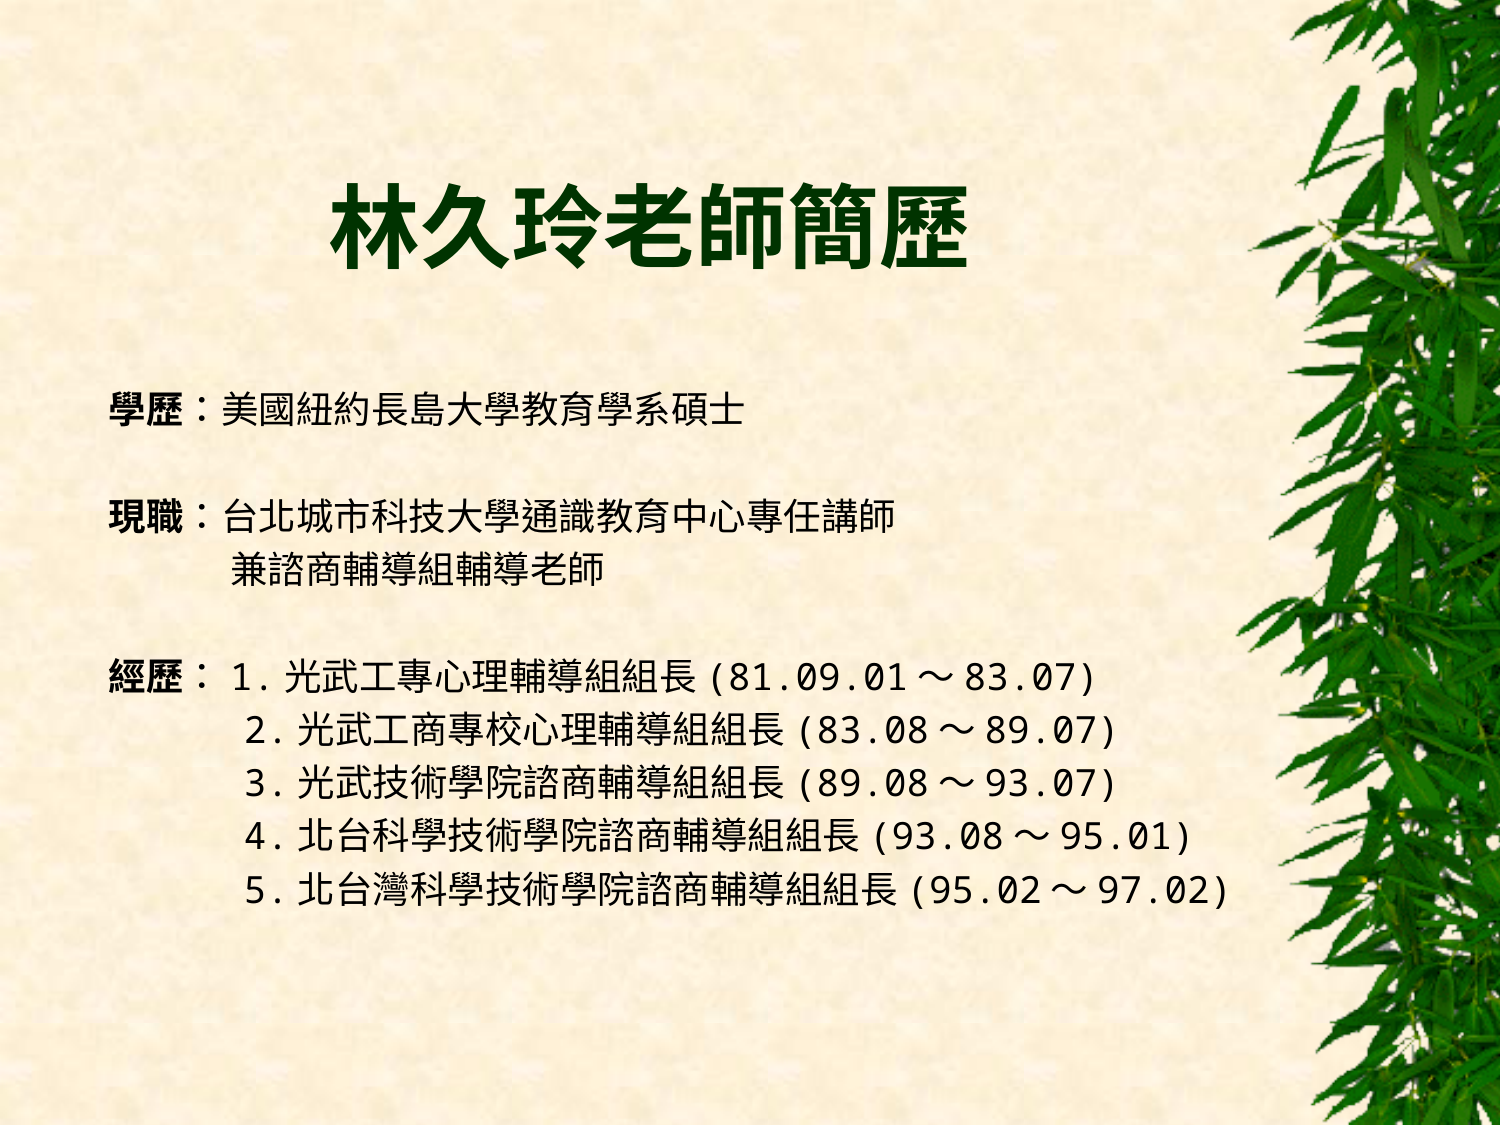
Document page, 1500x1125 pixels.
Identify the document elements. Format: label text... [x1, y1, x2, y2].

list 學歷：美國紐約長島大學教育學系碩士 現職：台北城市科技大學通識教育中心專任講師 兼諮商輔導組輔導老師 經歷：1.光武工專心理輔導組組長(81.09.01〜83.07) 2.光武工商專校心理輔導組組長(83.08〜89.07) 3.光武技術學院諮商輔導組組長(89.08〜93.07) 4.北台科學技術學院諮商輔導組組長(93.08〜95.01) 5.北台灣科學技術學院諮商輔導組組長(95.02〜97.02) [37, 324, 1276, 1000]
title 林久玲老師簡歷 [37, 162, 1263, 288]
